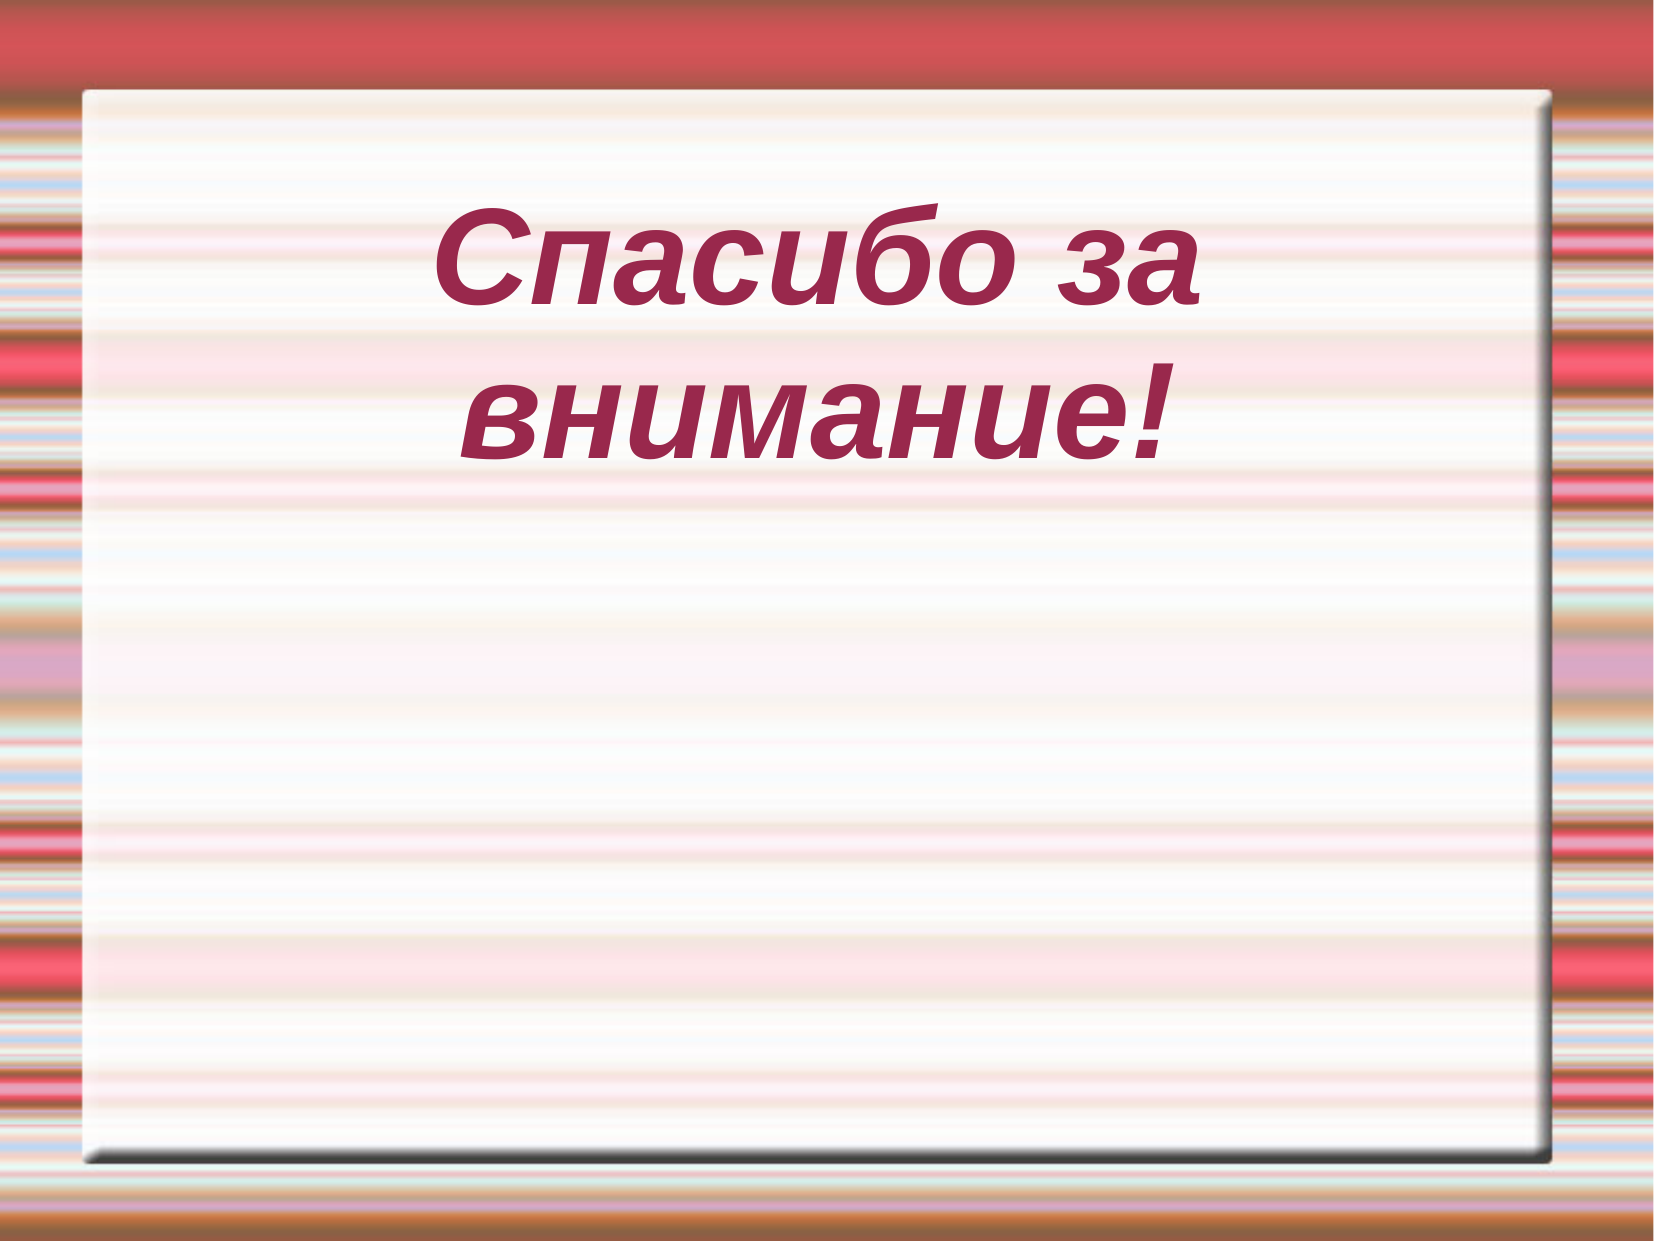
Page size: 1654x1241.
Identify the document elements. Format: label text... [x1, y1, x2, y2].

title Спасибо за внимание! [111, 179, 1524, 488]
picture [0, 0, 1654, 1241]
